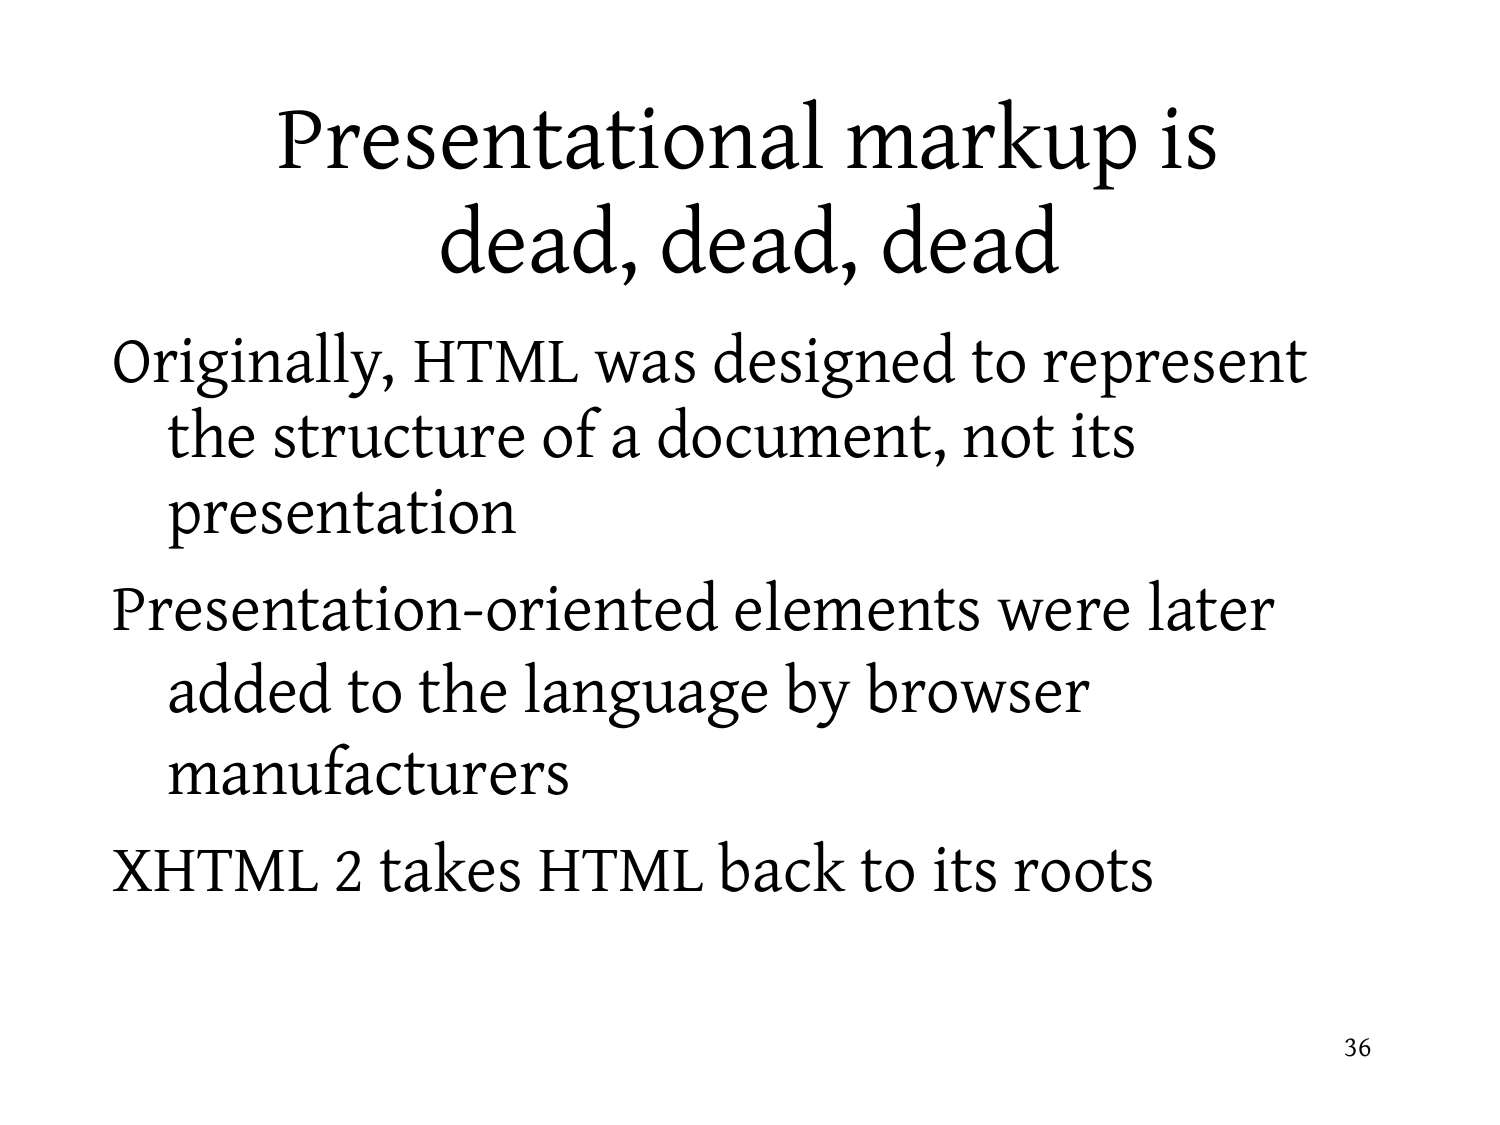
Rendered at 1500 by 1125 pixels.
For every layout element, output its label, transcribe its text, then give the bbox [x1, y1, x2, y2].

list Originally, HTML was designed to represent the structure of a document, not its presentation Presentation-oriented elements were later added to the language by browser manufacturers XHTML 2 takes HTML back to its roots [112, 324, 1387, 1019]
title Presentational markup is dead, dead, dead [112, 63, 1387, 324]
